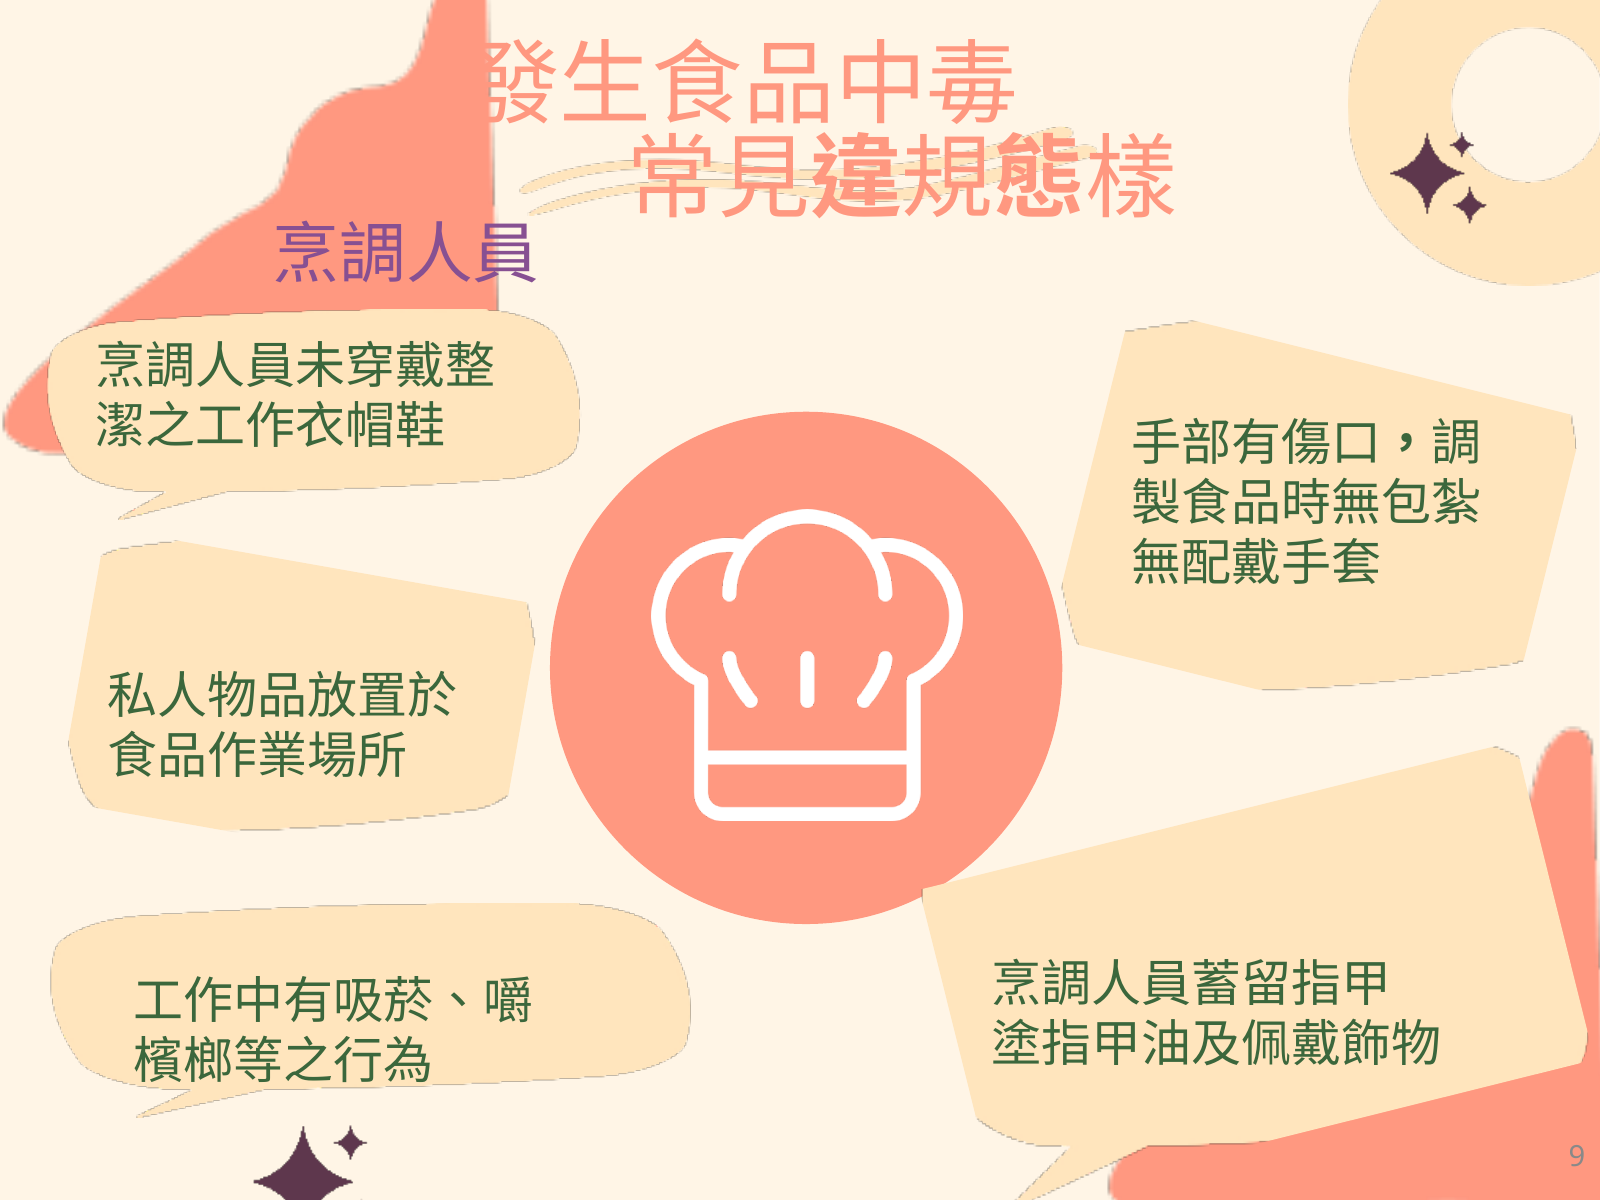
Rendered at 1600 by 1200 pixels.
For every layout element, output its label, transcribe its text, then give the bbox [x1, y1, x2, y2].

text_box 烹調人員 [199, 221, 613, 294]
text_box [251, 1125, 386, 1200]
text_box 工作中有吸菸、嚼檳榔等之行為 [133, 969, 583, 1090]
text_box [1348, 0, 1600, 286]
text_box [48, 903, 694, 1118]
text_box <編號> [1250, 1127, 1600, 1188]
text_box [549, 305, 1600, 1200]
text_box 私人物品放置於食品作業場所 [107, 663, 485, 785]
text_box [57, 528, 542, 878]
text_box [1540, 406, 1585, 595]
text_box [0, 0, 583, 520]
text_box 烹調人員未穿戴整潔之工作衣帽鞋 [95, 333, 537, 454]
text_box 手部有傷口，調製食品時無包紮無配戴手套 [1117, 402, 1540, 600]
picture [651, 509, 963, 821]
text_box 發生食品中毒 常見違規態樣 [453, 33, 1258, 239]
text_box 烹調人員蓄留指甲 塗指甲油及佩戴飾物 [991, 951, 1523, 1073]
